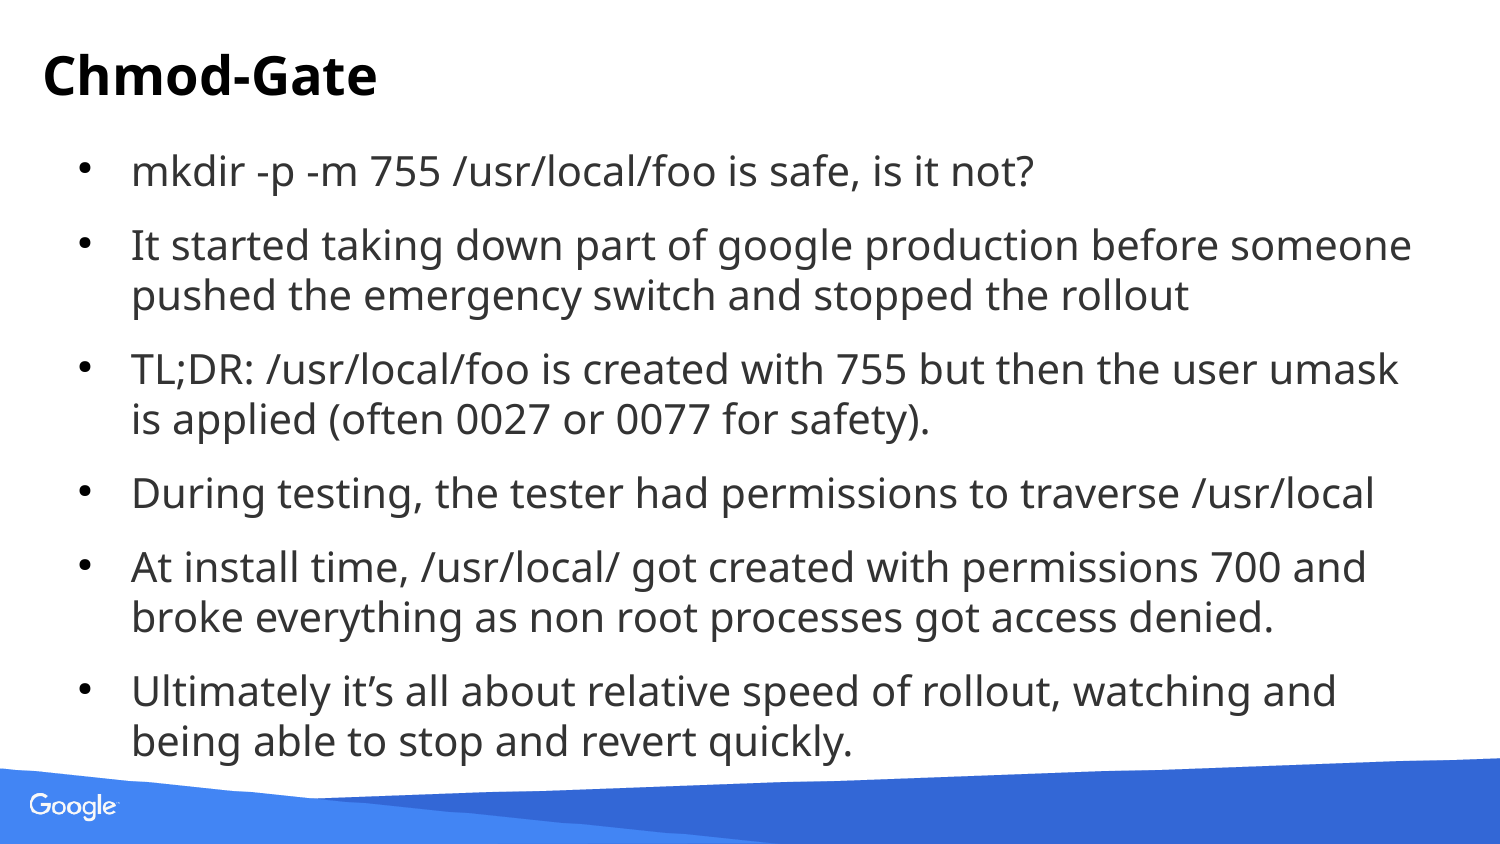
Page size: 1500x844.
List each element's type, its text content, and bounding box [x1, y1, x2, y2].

picture [0, 0, 1500, 844]
text_box Chmod-Gate [27, 26, 1478, 151]
list mkdir -p -m 755 /usr/local/foo is safe, is it not? It started taking down part of google production before someone pushed the emergency switch and stopped the rollout TL;DR: /usr/local/foo is created with 755 but then the user umask is applied (often 0027 or 0077 for safety). During testing, the tester had permissions to traverse /usr/local At install time, /usr/local/ got created with permissions 700 and broke everything as non root processes got access denied. Ultimately it’s all about relative speed of rollout, watching and being able to stop and revert quickly. [45, 151, 1443, 691]
